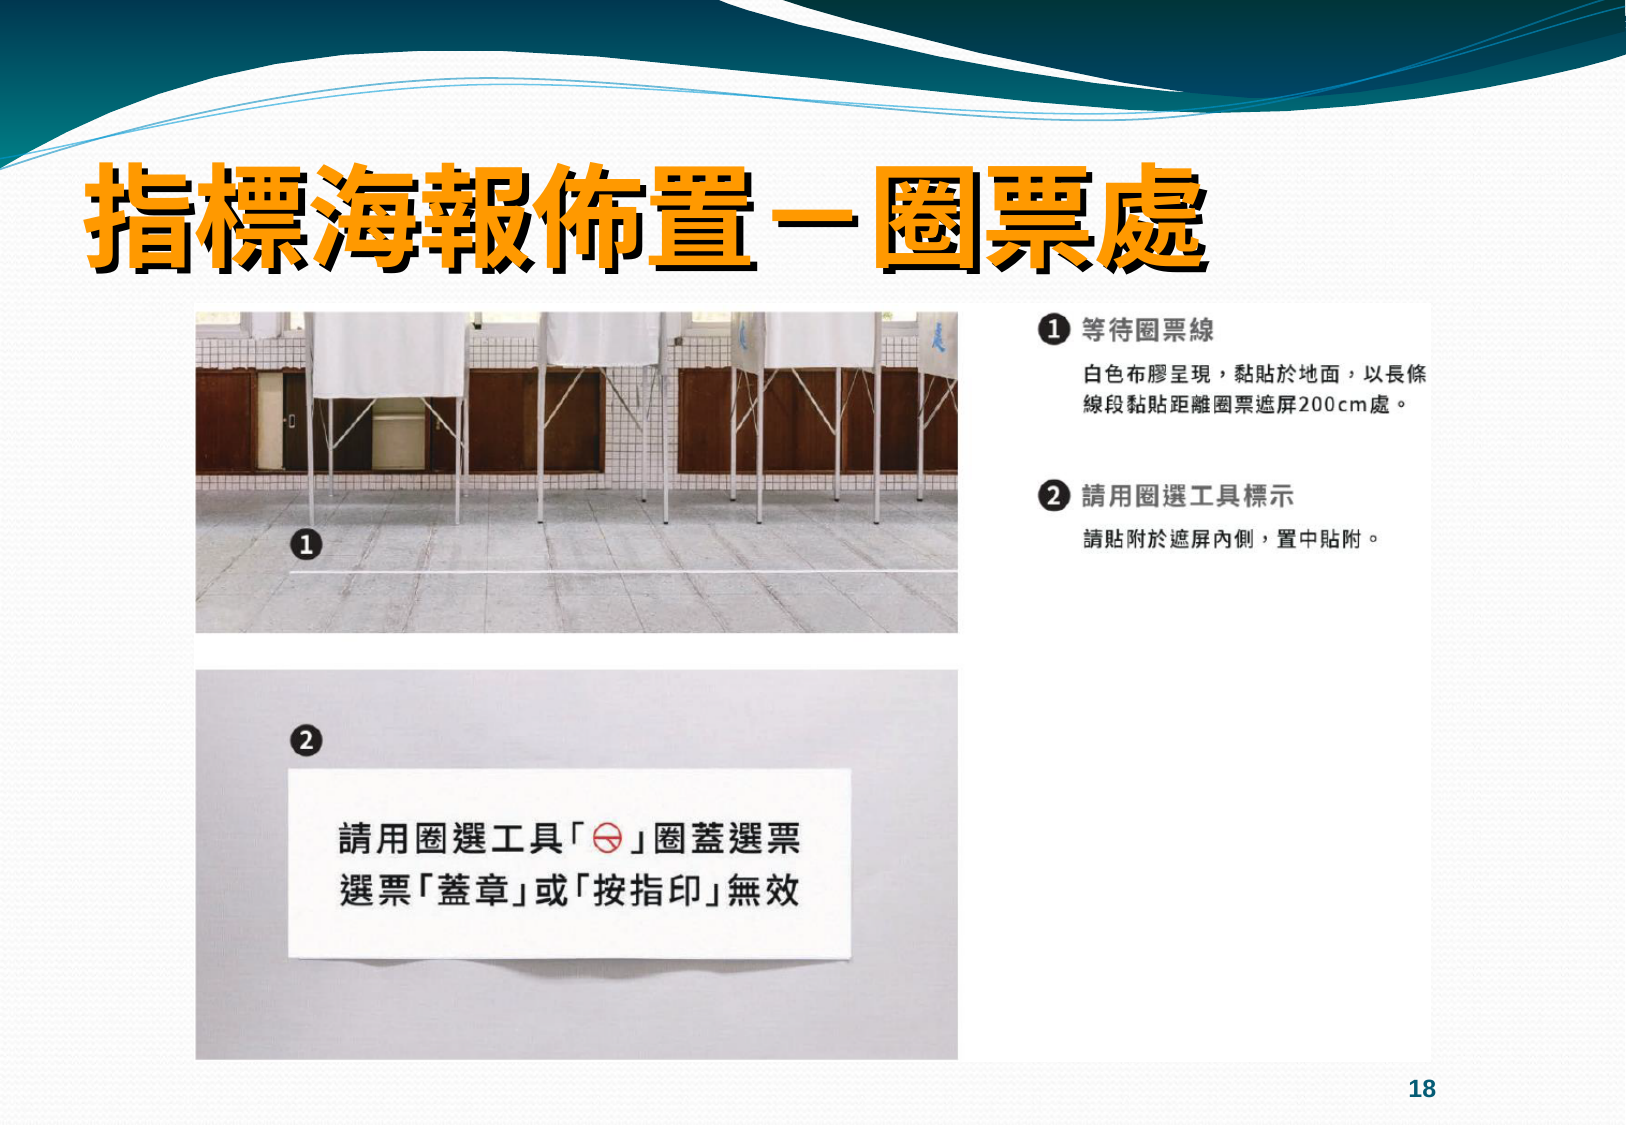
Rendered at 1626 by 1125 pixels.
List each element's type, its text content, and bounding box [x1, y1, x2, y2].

title 指標海報佈置－圈票處 [81, 115, 1544, 304]
text_box 18 [1408, 1042, 1544, 1103]
picture [194, 303, 1431, 1062]
